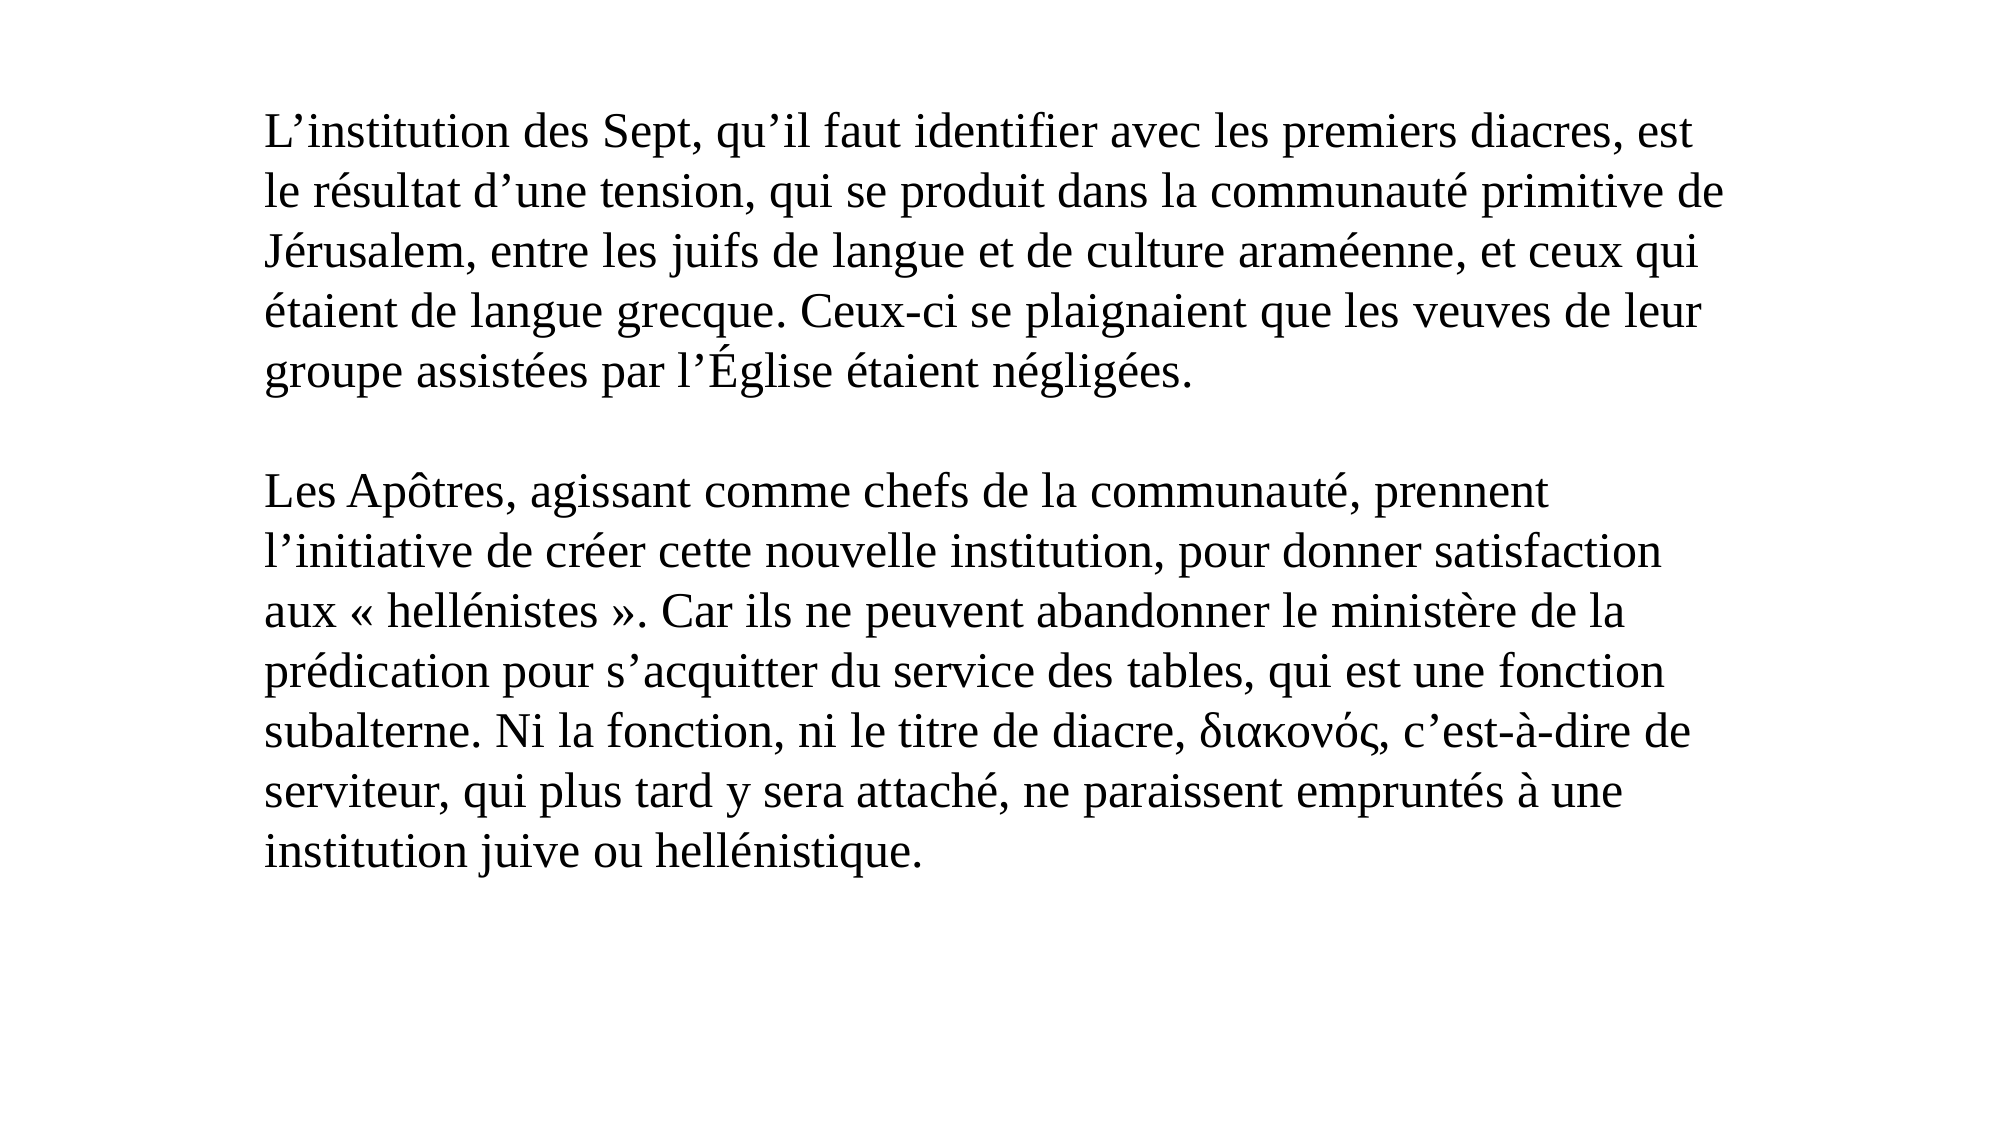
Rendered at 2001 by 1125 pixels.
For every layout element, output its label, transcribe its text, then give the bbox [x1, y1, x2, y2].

text_box L’institution des Sept, qu’il faut identifier avec les premiers diacres, est le résultat d’une tension, qui se produit dans la communauté primitive de Jérusalem, entre les juifs de langue et de culture araméenne, et ceux qui étaient de langue grecque. Ceux-ci se plaignaient que les veuves de leur groupe assistées par l’Église étaient négligées. Les Apôtres, agissant comme chefs de la communauté, prennent l’initiative de créer cette nouvelle institution, pour donner satisfaction aux « hellénistes ». Car ils ne peuvent abandonner le ministère de la prédication pour s’acquitter du service des tables, qui est une fonction subalterne. Ni la fonction, ni le titre de diacre, διακονός, c’est-à-dire de serviteur, qui plus tard y sera attaché, ne paraissent empruntés à une institution juive ou hellénistique. [249, 90, 1750, 893]
